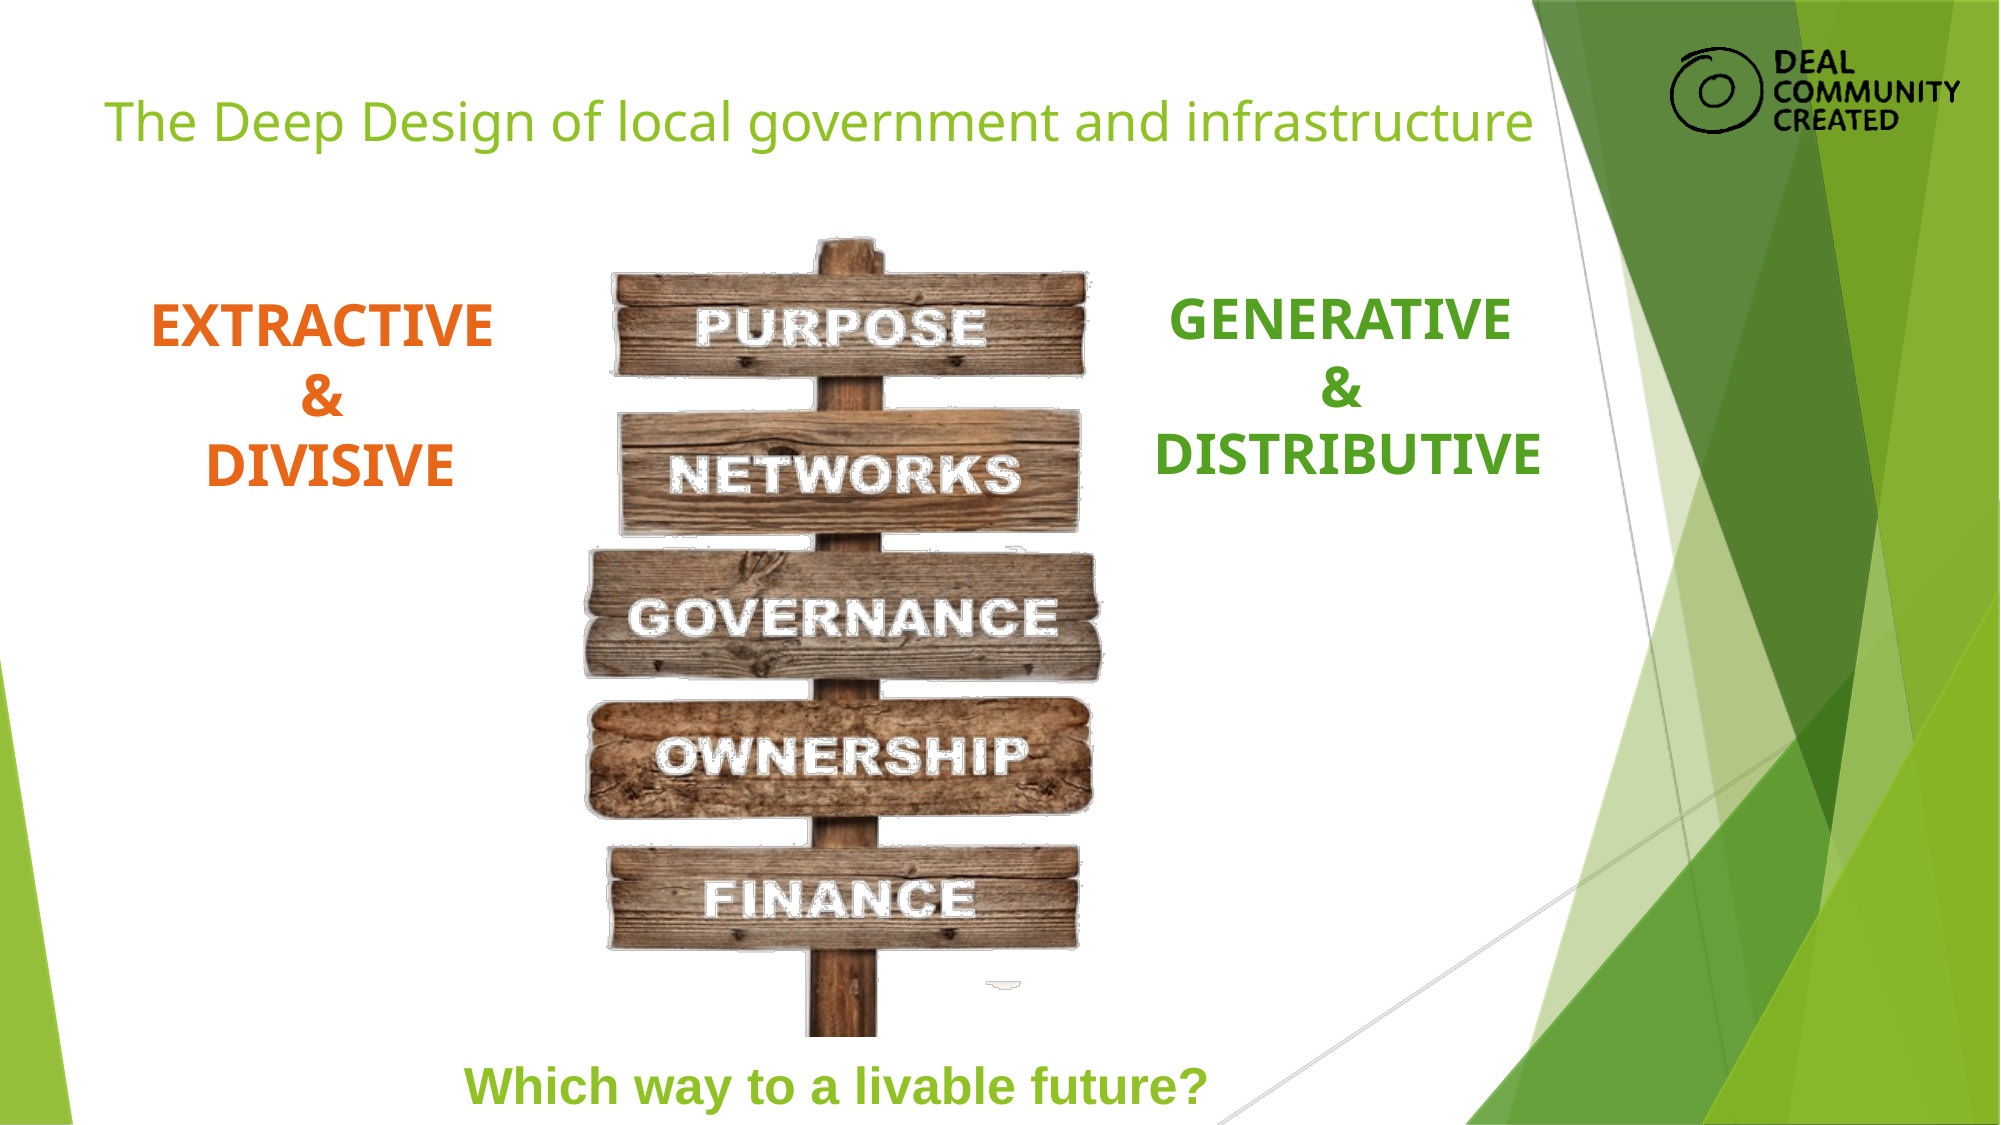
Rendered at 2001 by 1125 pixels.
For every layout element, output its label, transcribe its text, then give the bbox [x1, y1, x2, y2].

text_box Which way to a livable future? [420, 1037, 1640, 1125]
text_box GENERATIVE & DISTRIBUTIVE [1135, 275, 1562, 562]
text_box EXTRACTIVE & DIVISIVE [84, 281, 576, 551]
picture [583, 200, 1140, 1037]
text_box The Deep Design of local government and infrastructure [89, 81, 1661, 266]
picture [1670, 47, 1960, 134]
